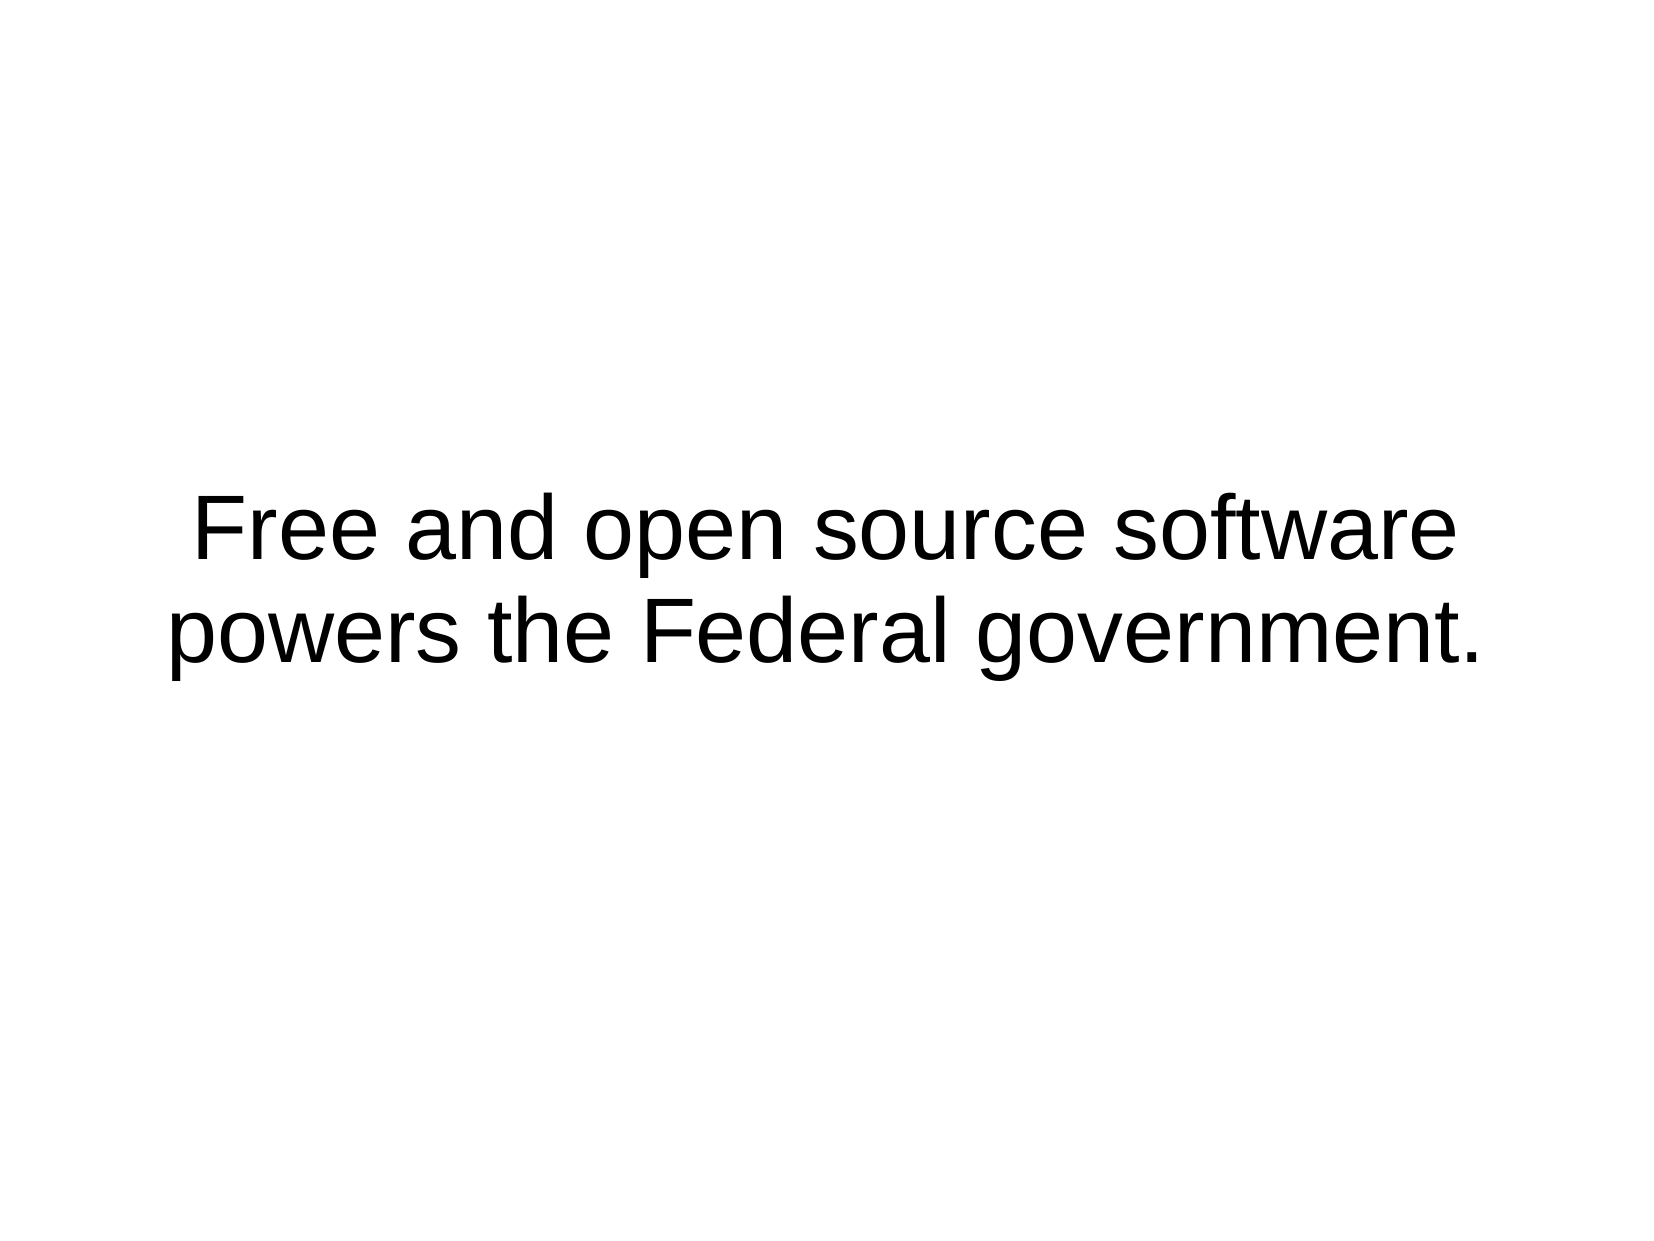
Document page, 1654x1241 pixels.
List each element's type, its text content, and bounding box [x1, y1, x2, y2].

title Free and open source software powers the Federal government. [82, 56, 1571, 1102]
